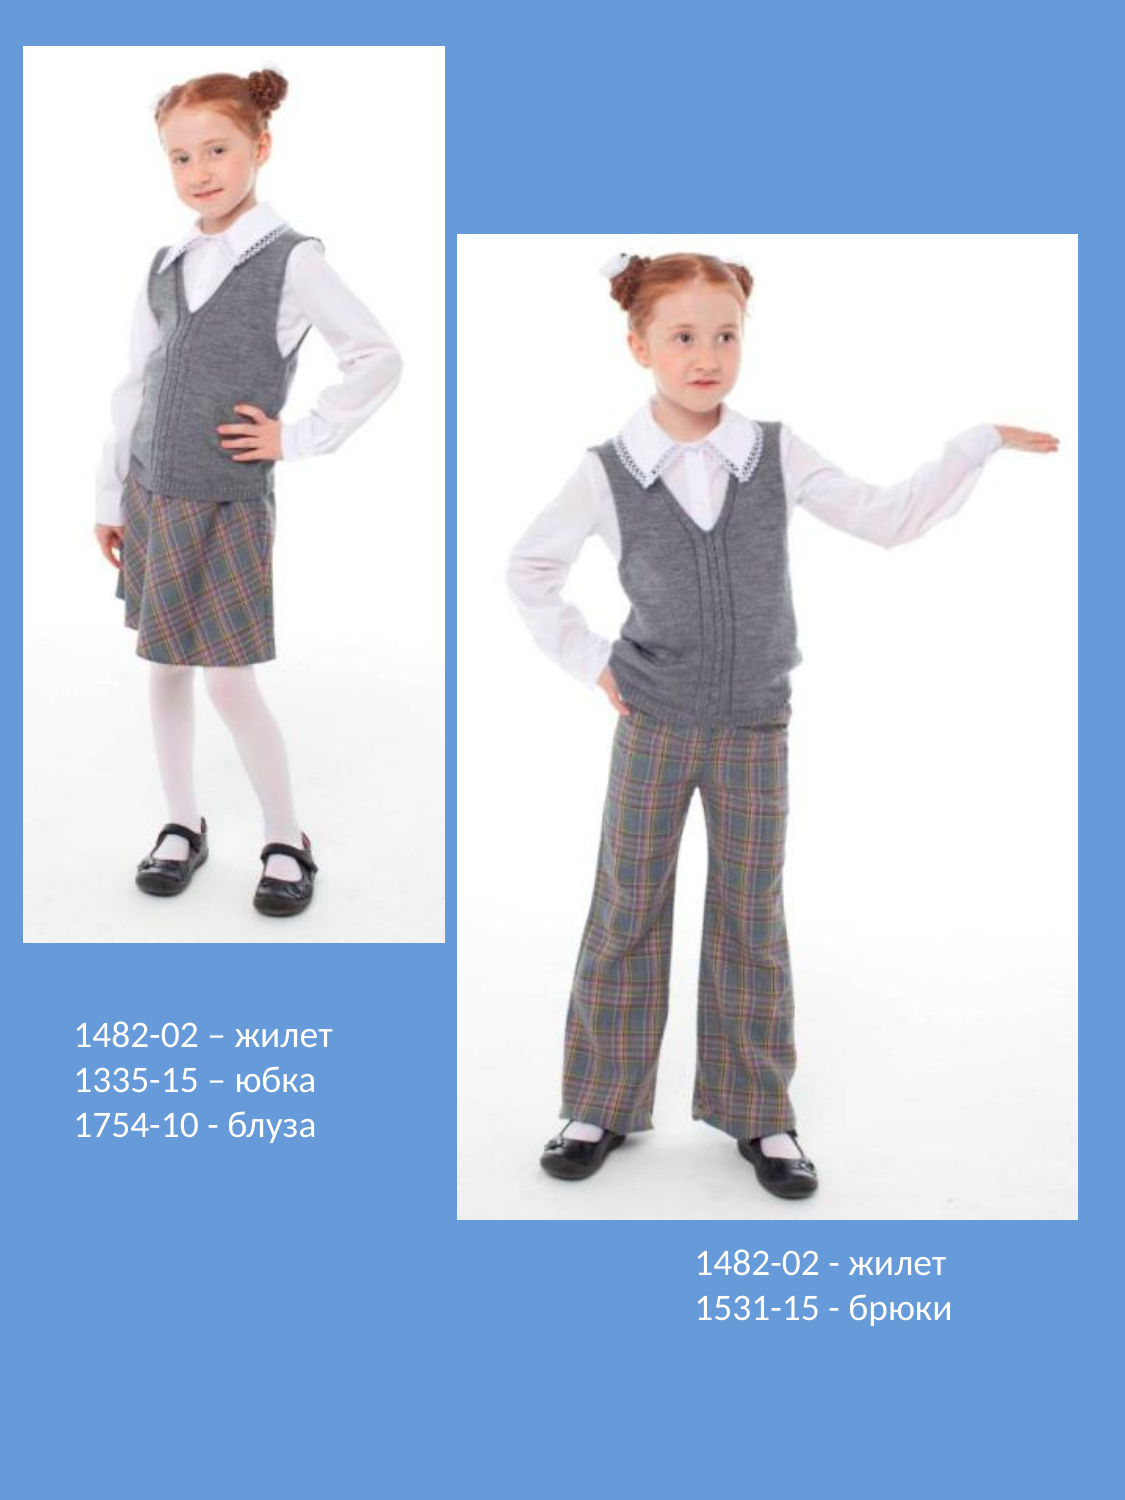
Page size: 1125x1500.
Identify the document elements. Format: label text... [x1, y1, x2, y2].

text_box 1482-02 – жилет 1335-15 – юбка 1754-10 - блуза [58, 937, 434, 1172]
picture [457, 234, 1078, 1220]
text_box 1482-02 - жилет 1531-15 - брюки [679, 1218, 1032, 1348]
picture [23, 46, 445, 943]
